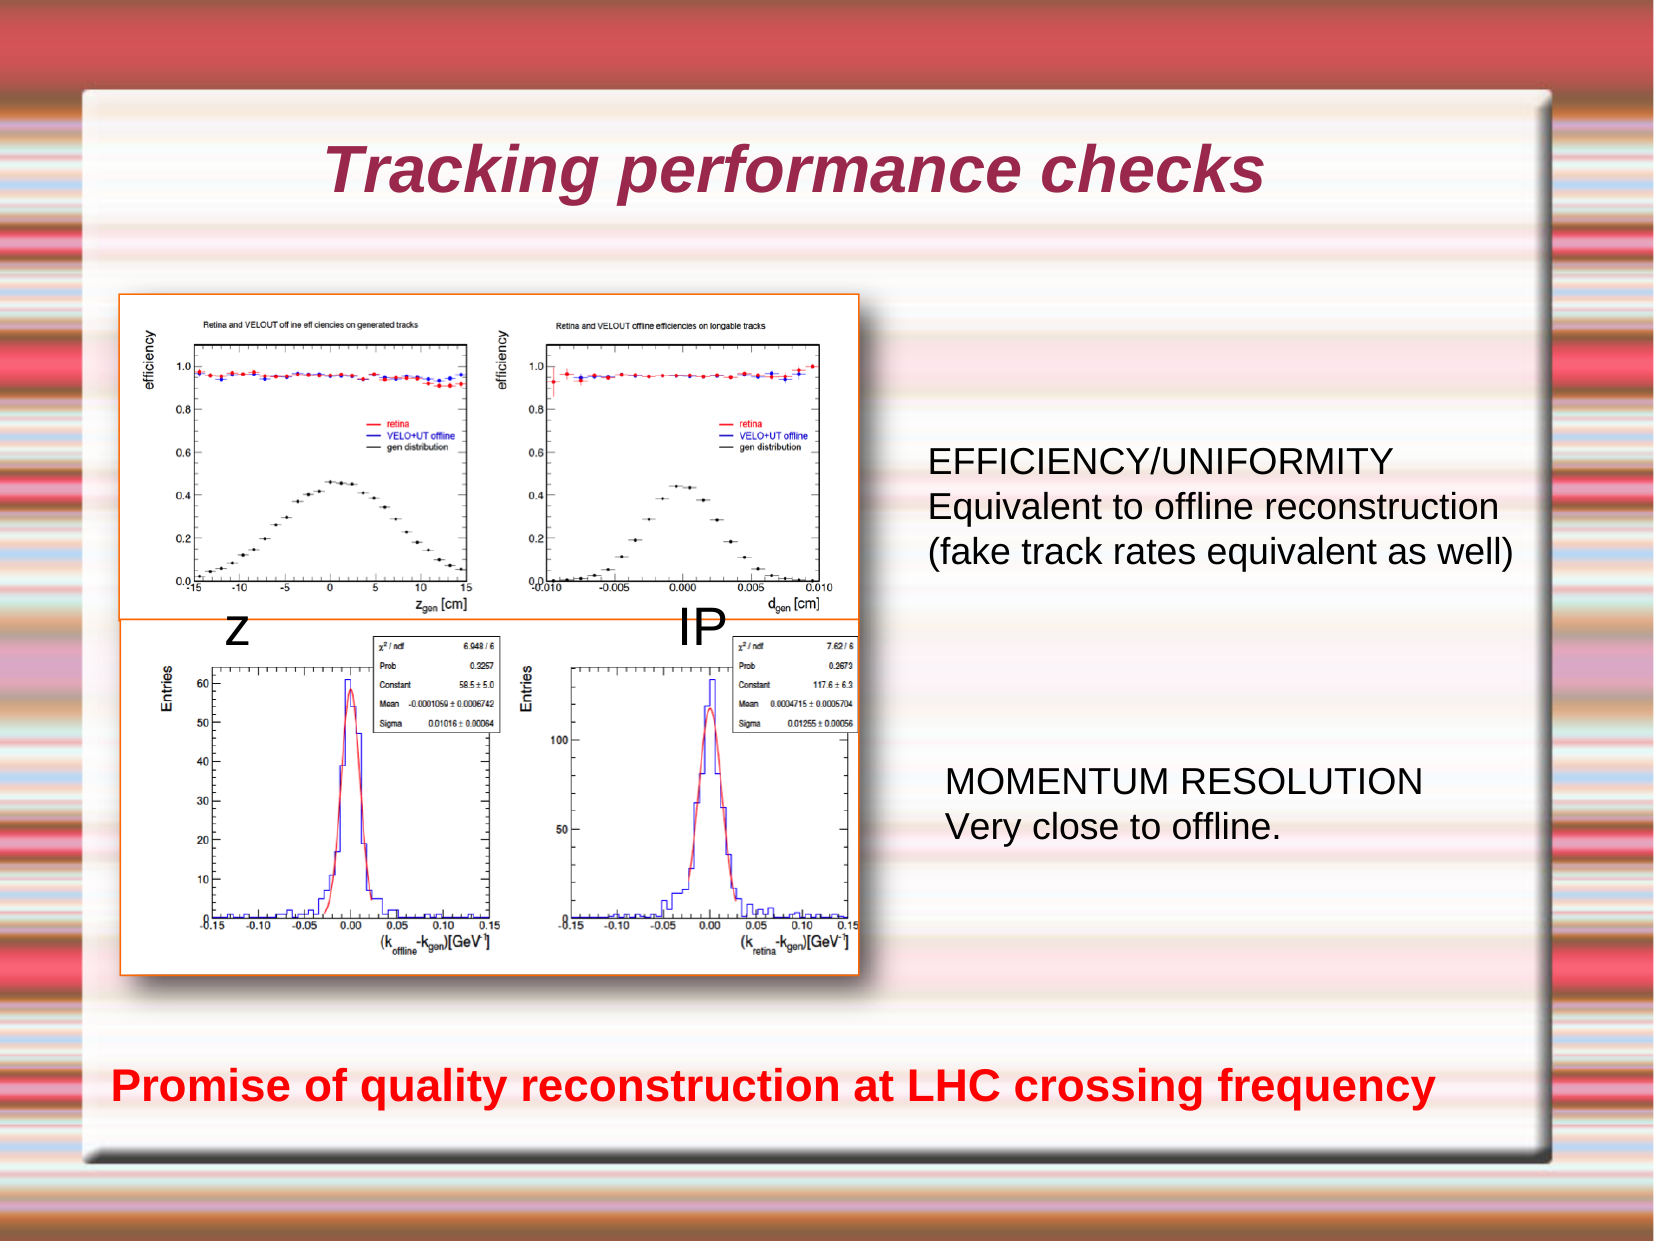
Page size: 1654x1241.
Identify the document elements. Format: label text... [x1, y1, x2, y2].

title Tracking performance checks [89, 120, 1501, 211]
text_box EFFICIENCY/UNIFORMITY Equivalent to offline reconstruction (fake track rates equivalent as well) [912, 429, 1387, 549]
text_box MOMENTUM RESOLUTION Very close to offline. [929, 750, 1441, 867]
text_box z IP [209, 571, 825, 677]
text_box Promise of quality reconstruction at LHC crossing frequency [95, 1048, 1515, 1175]
picture [0, 0, 1654, 1241]
